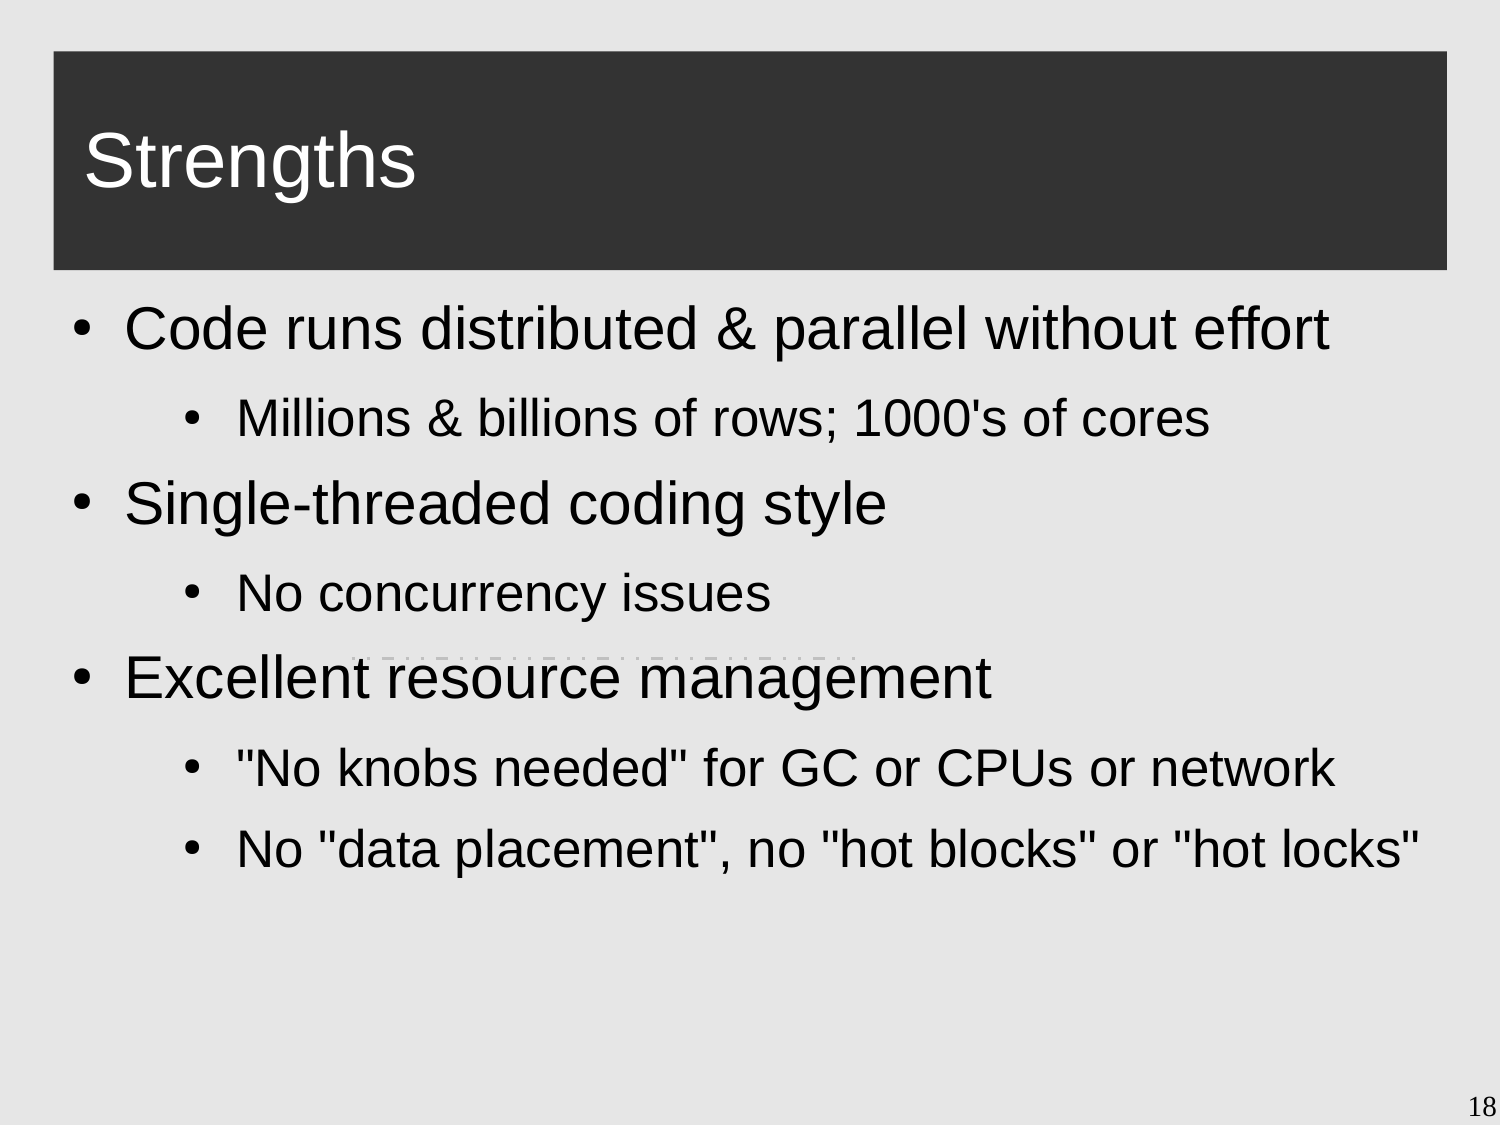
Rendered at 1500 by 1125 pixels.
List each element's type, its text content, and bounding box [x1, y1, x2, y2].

list Code runs distributed & parallel without effort Millions & billions of rows; 1000's of cores Single-threaded coding style No concurrency issues Excellent resource management "No knobs needed" for GC or CPUs or network No "data placement", no "hot blocks" or "hot locks" [53, 294, 1447, 991]
title Strengths [53, 51, 1447, 271]
